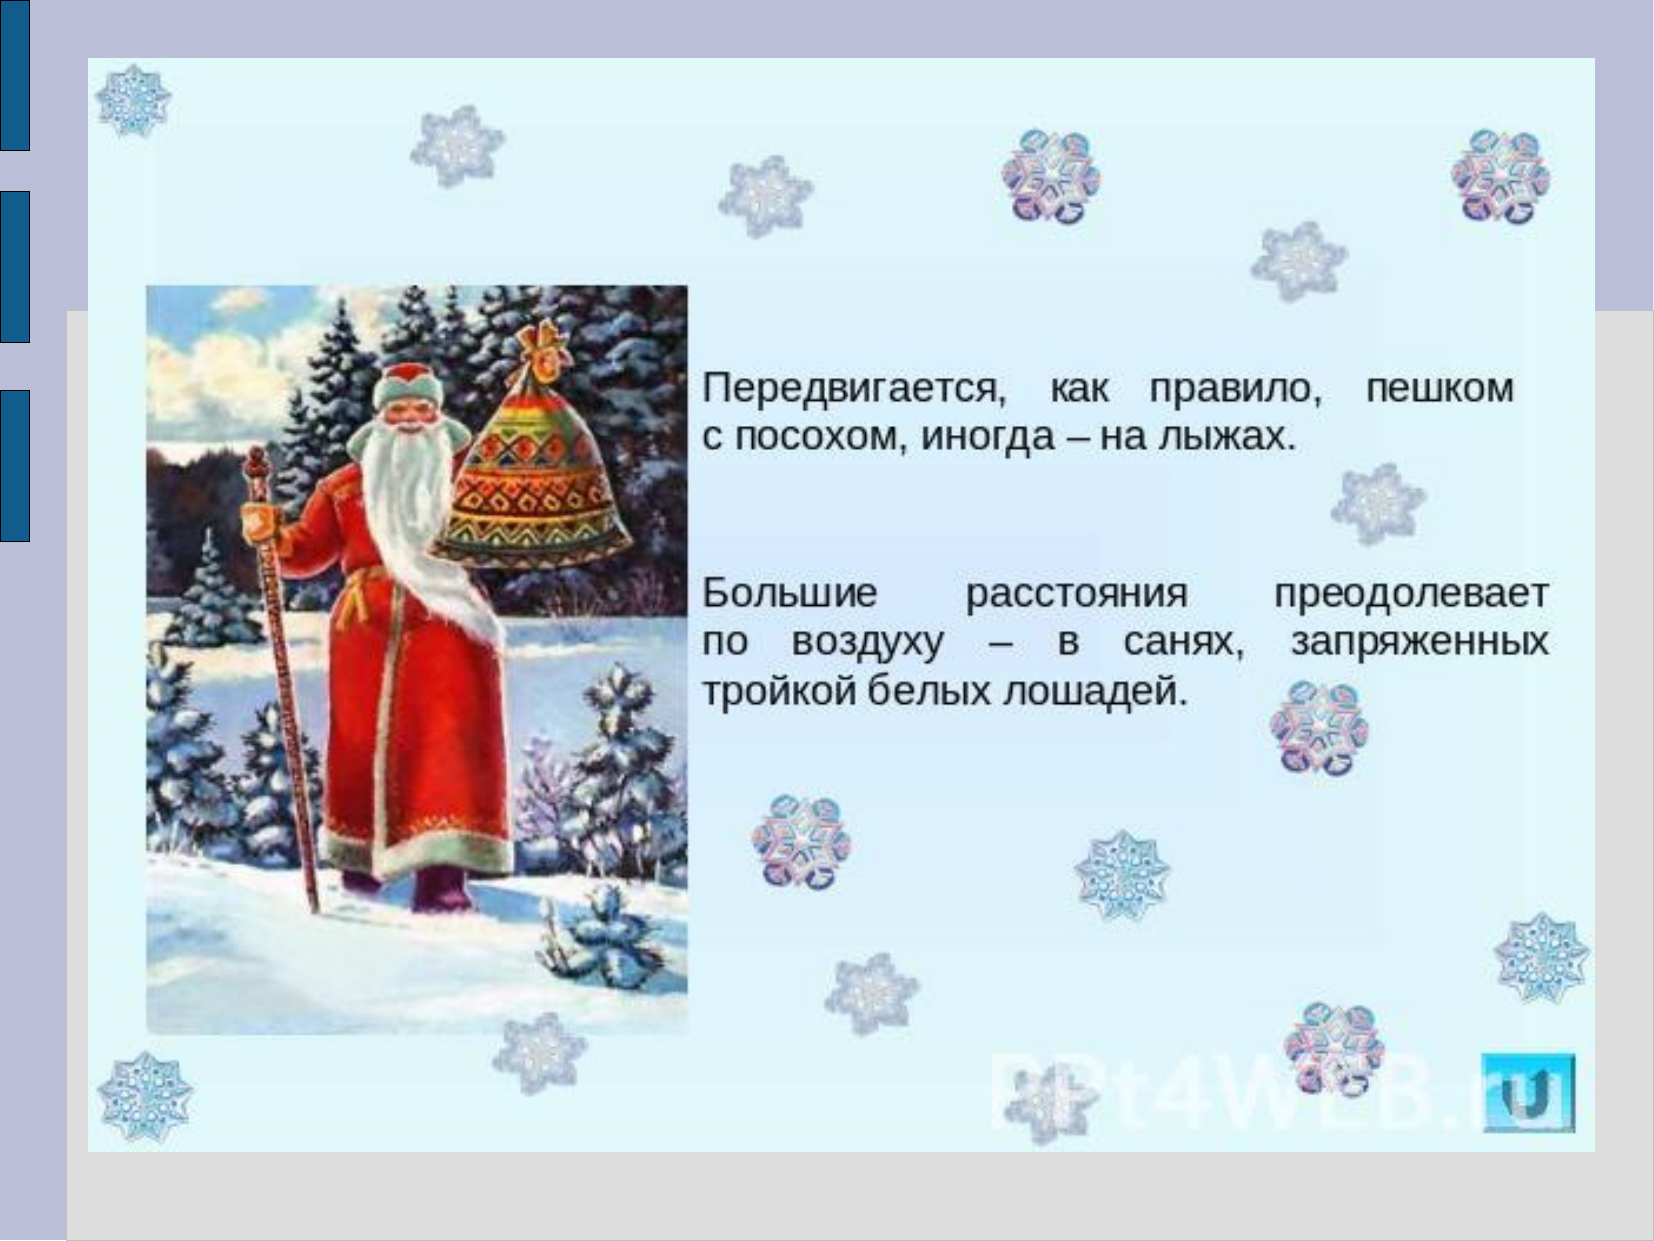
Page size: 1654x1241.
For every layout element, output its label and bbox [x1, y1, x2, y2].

picture [88, 58, 1595, 1152]
